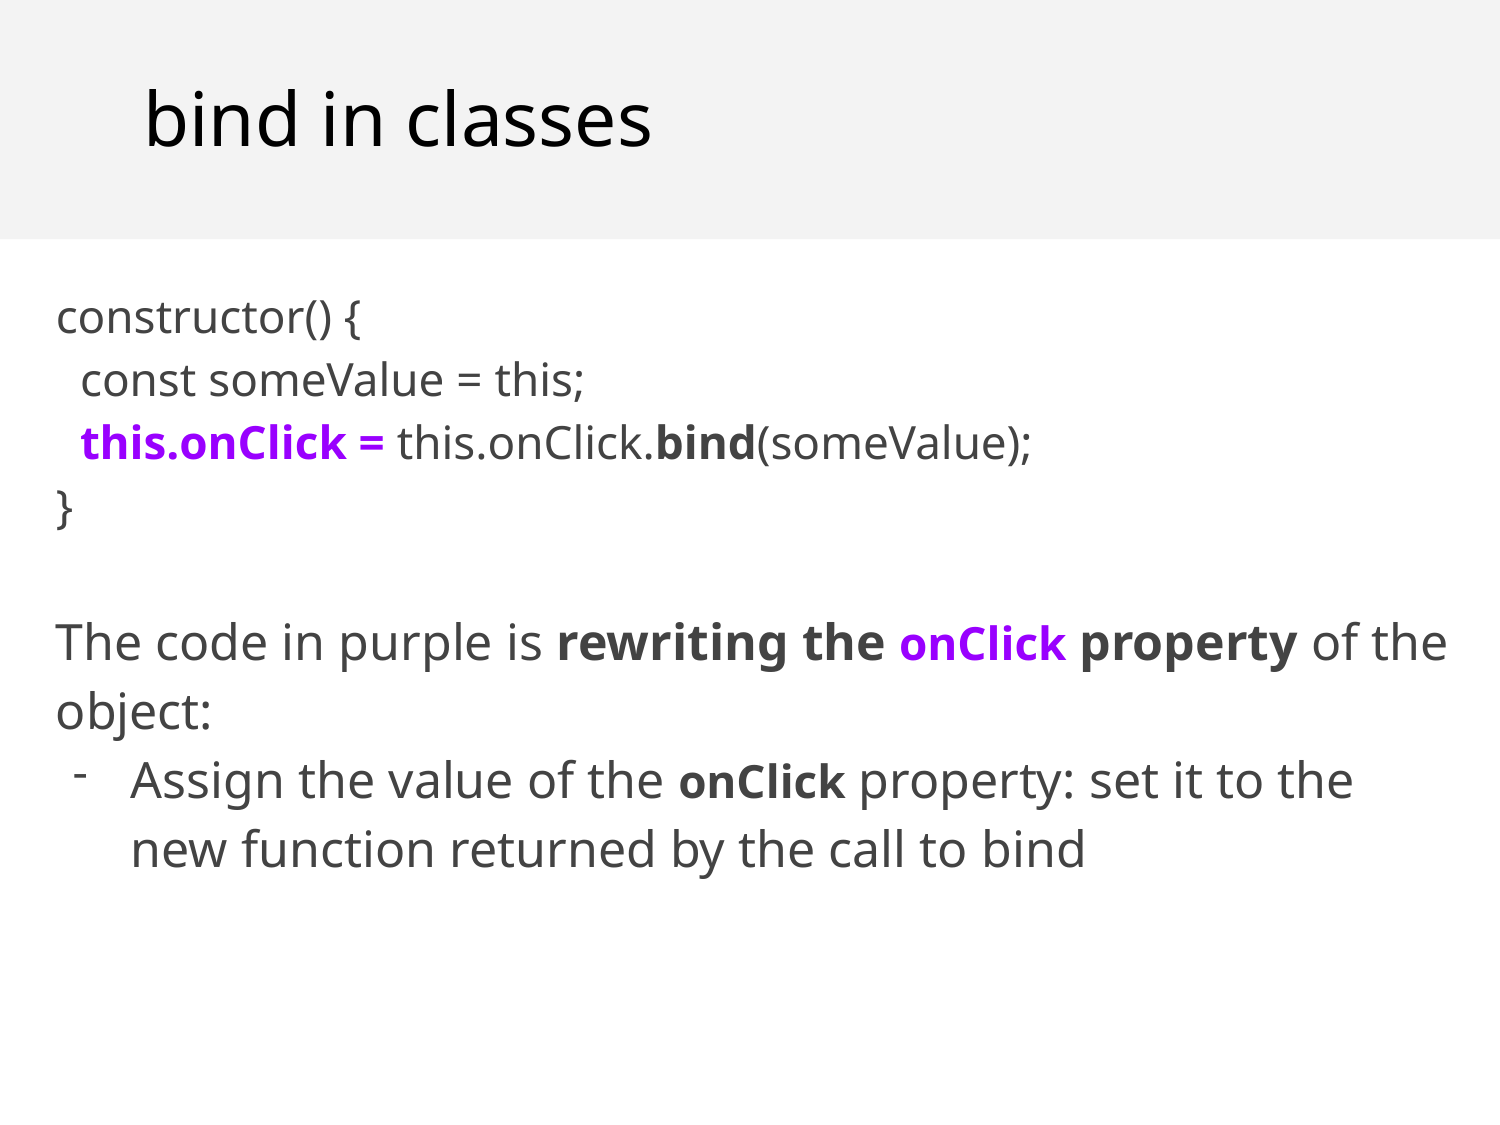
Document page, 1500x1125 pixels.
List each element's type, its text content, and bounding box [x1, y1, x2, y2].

title bind in classes [128, 56, 1372, 183]
list constructor() { const someValue = this; this.onClick = this.onClick.bind(someValue); } The code in purple is rewriting the onClick property of the object: Assign the value of the onClick property: set it to the new function returned by the call to bind [40, 264, 1474, 1046]
